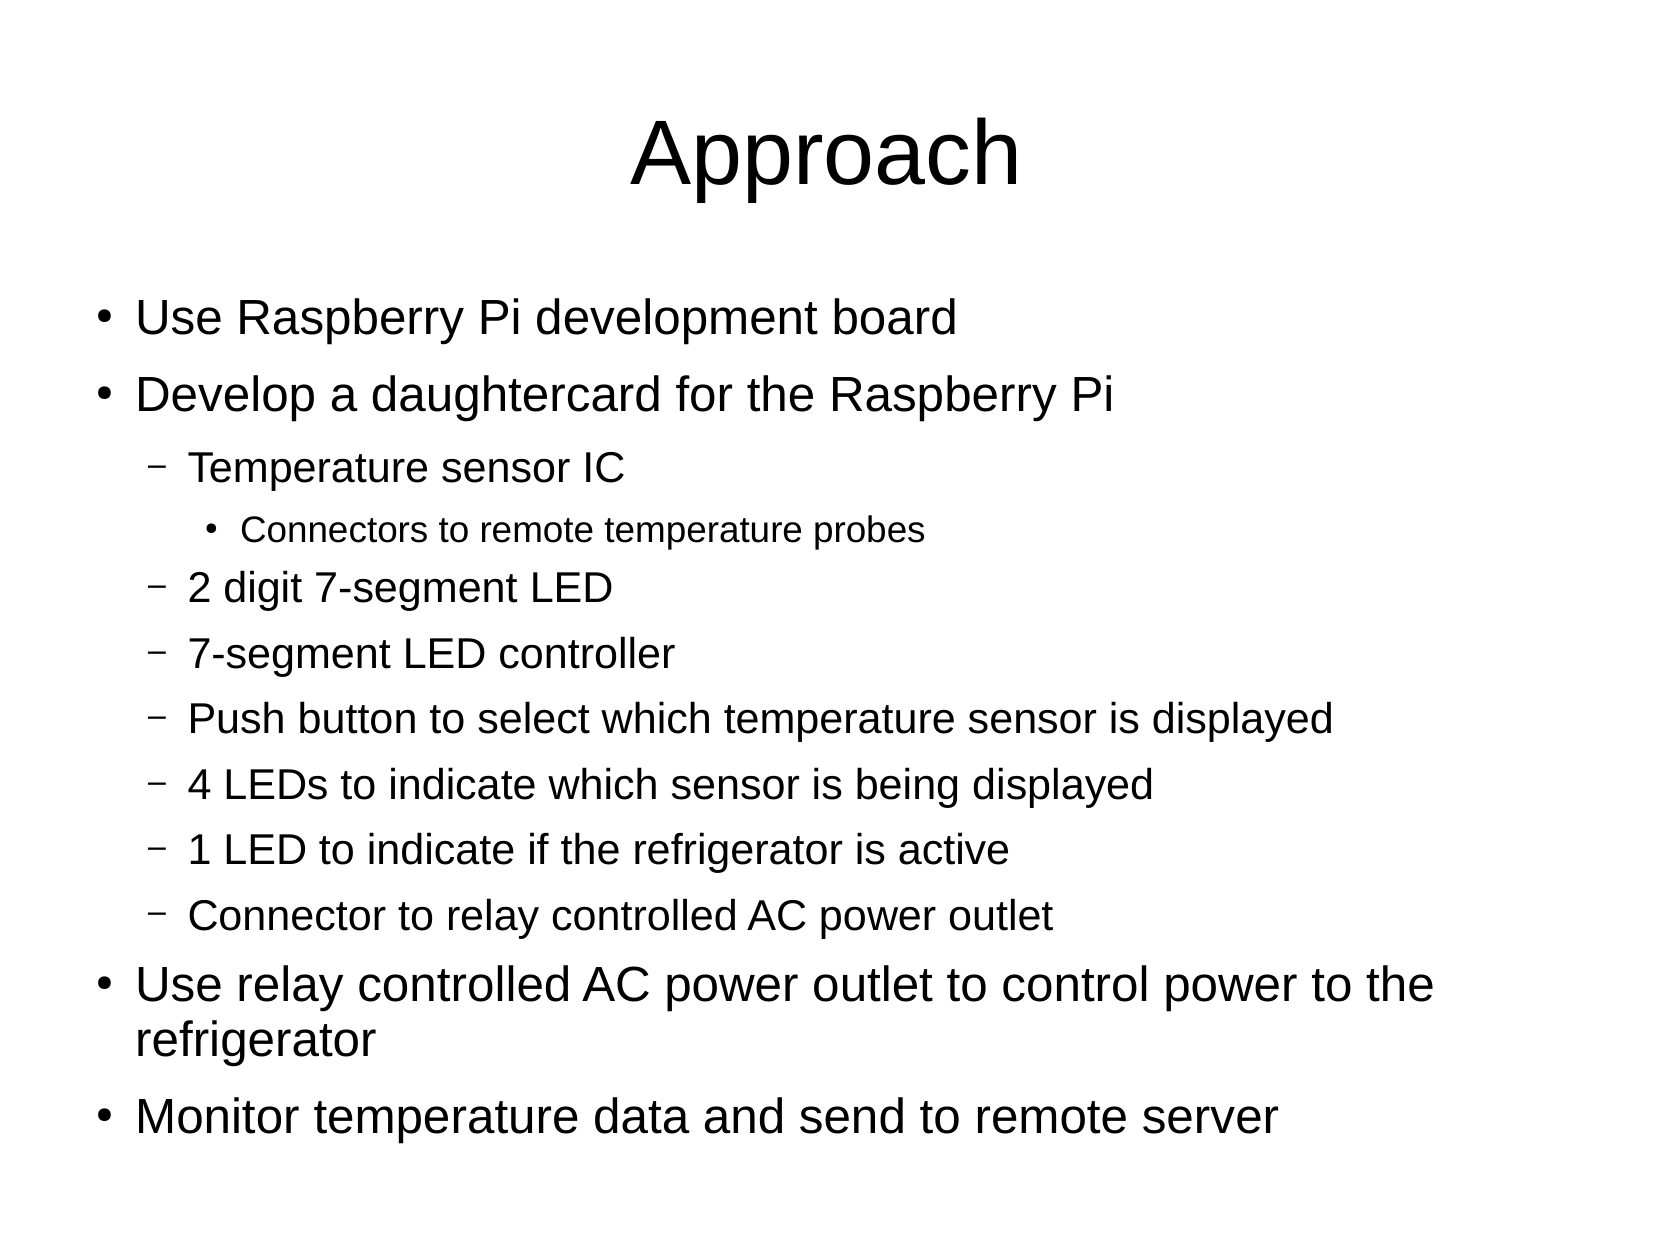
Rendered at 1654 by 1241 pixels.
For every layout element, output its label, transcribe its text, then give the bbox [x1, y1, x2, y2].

title Approach [82, 49, 1571, 257]
list Use Raspberry Pi development board Develop a daughtercard for the Raspberry Pi Temperature sensor IC Connectors to remote temperature probes 2 digit 7-segment LED 7-segment LED controller Push button to select which temperature sensor is displayed 4 LEDs to indicate which sensor is being displayed 1 LED to indicate if the refrigerator is active Connector to relay controlled AC power outlet Use relay controlled AC power outlet to control power to the refrigerator Monitor temperature data and send to remote server [82, 290, 1538, 1156]
